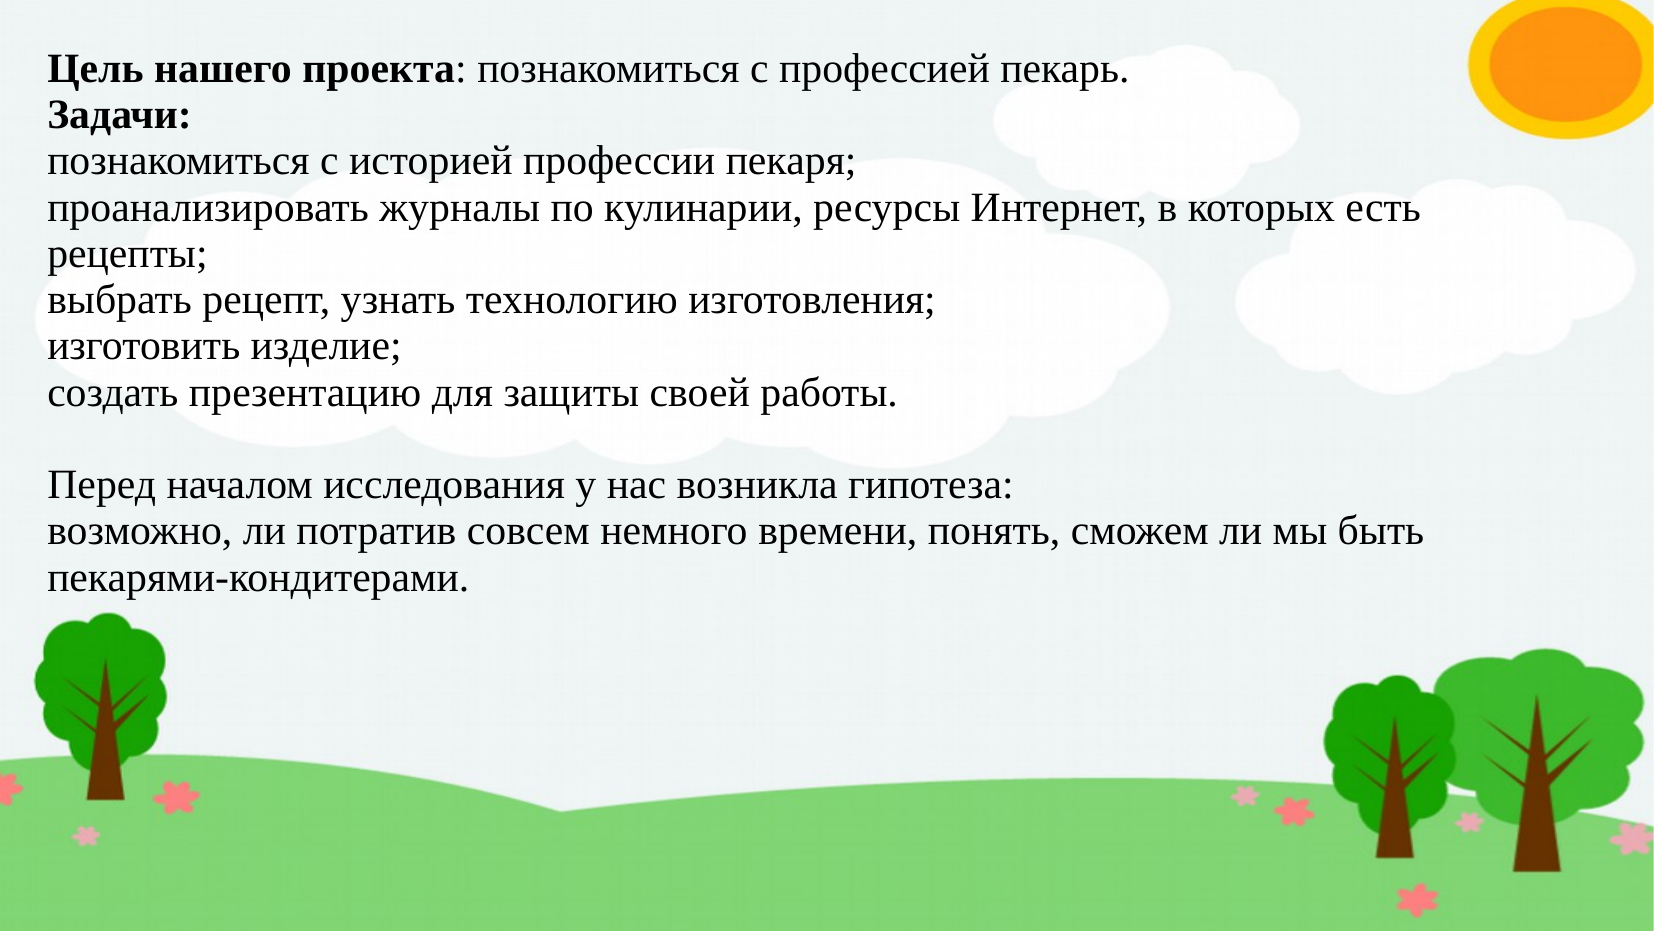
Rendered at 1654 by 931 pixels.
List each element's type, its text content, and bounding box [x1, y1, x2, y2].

picture [0, 0, 1654, 931]
title Цель нашего проекта: познакомиться с профессией пекарь. Задачи: познакомиться с историей профессии пекаря; проанализировать журналы по кулинарии, ресурсы Интернет, в которых есть рецепты; выбрать рецепт, узнать технологию изготовления; изготовить изделие; создать презентацию для защиты своей работы. Перед началом исследования у нас возникла гипотеза: возможно, ли потратив совсем немного времени, понять, сможем ли мы быть пекарями-кондитерами. [47, 45, 1512, 601]
